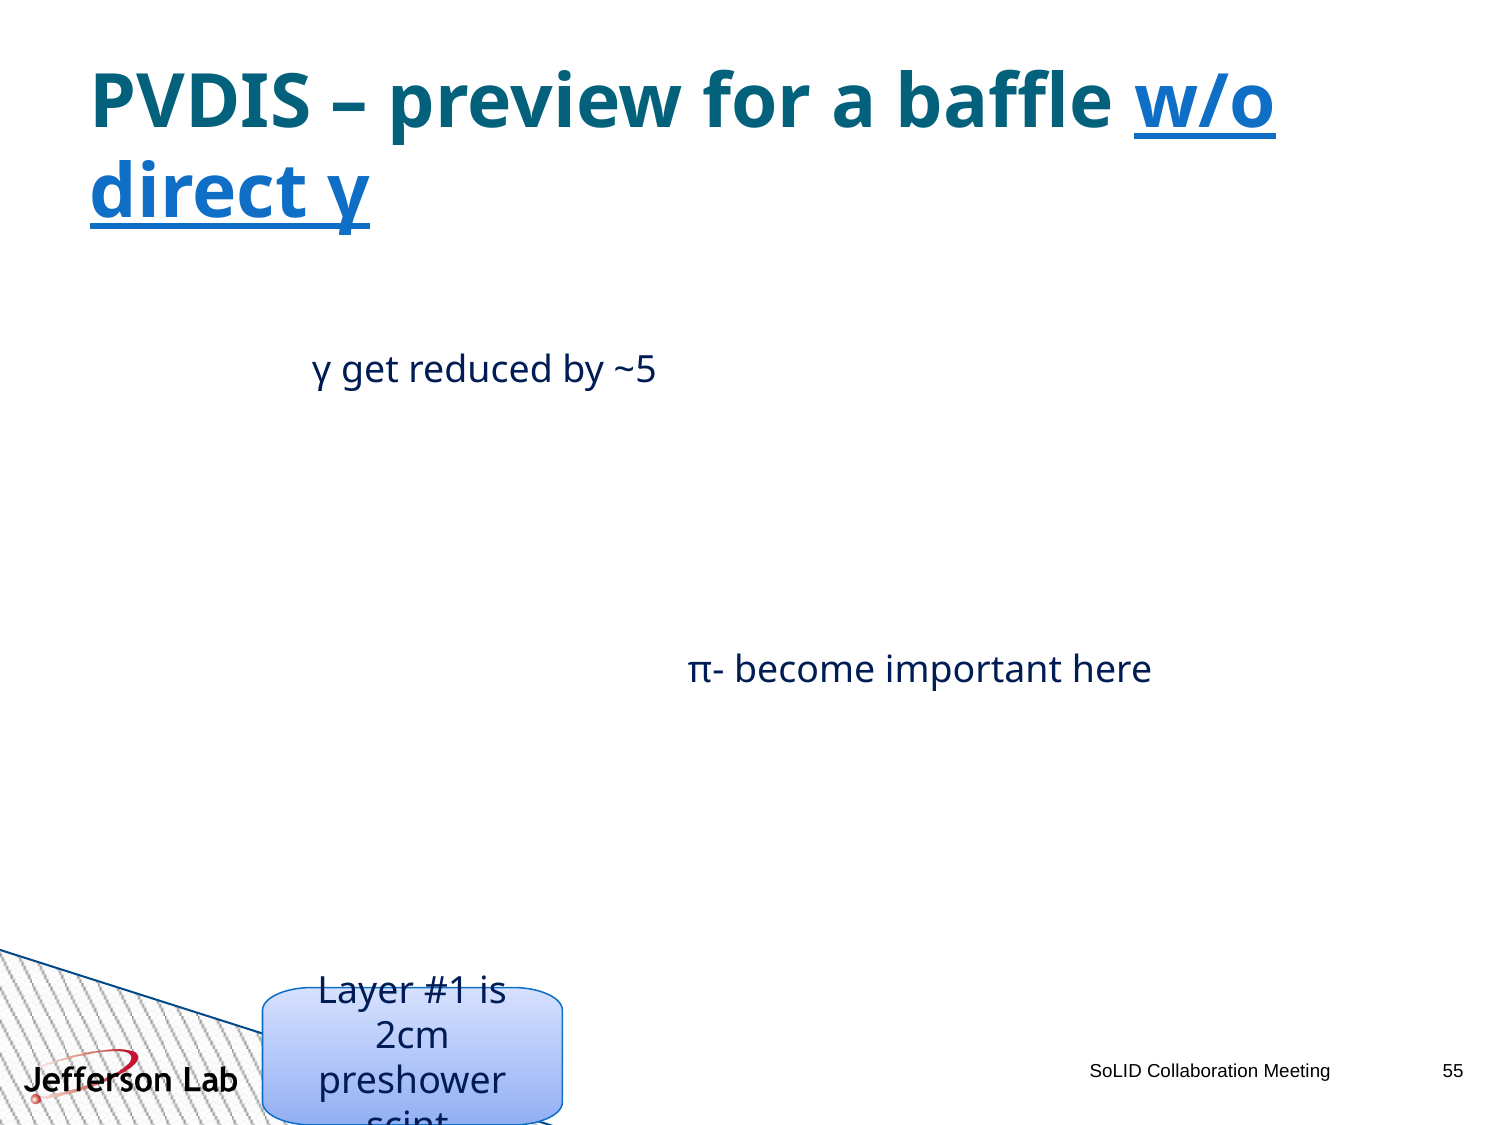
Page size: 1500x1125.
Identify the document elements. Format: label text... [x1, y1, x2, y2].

text_box Layer #1 is 2cm preshower scint. [262, 987, 563, 1125]
picture [0, 952, 298, 1125]
text_box γ get reduced by ~5 [297, 337, 713, 398]
text_box π- become important here [672, 637, 1195, 698]
text_box PVDIS – preview for a baffle w/o direct γ [75, 45, 1425, 248]
text_box <number> [1418, 1051, 1479, 1111]
text_box SoLID Collaboration Meeting [1074, 1051, 1419, 1112]
